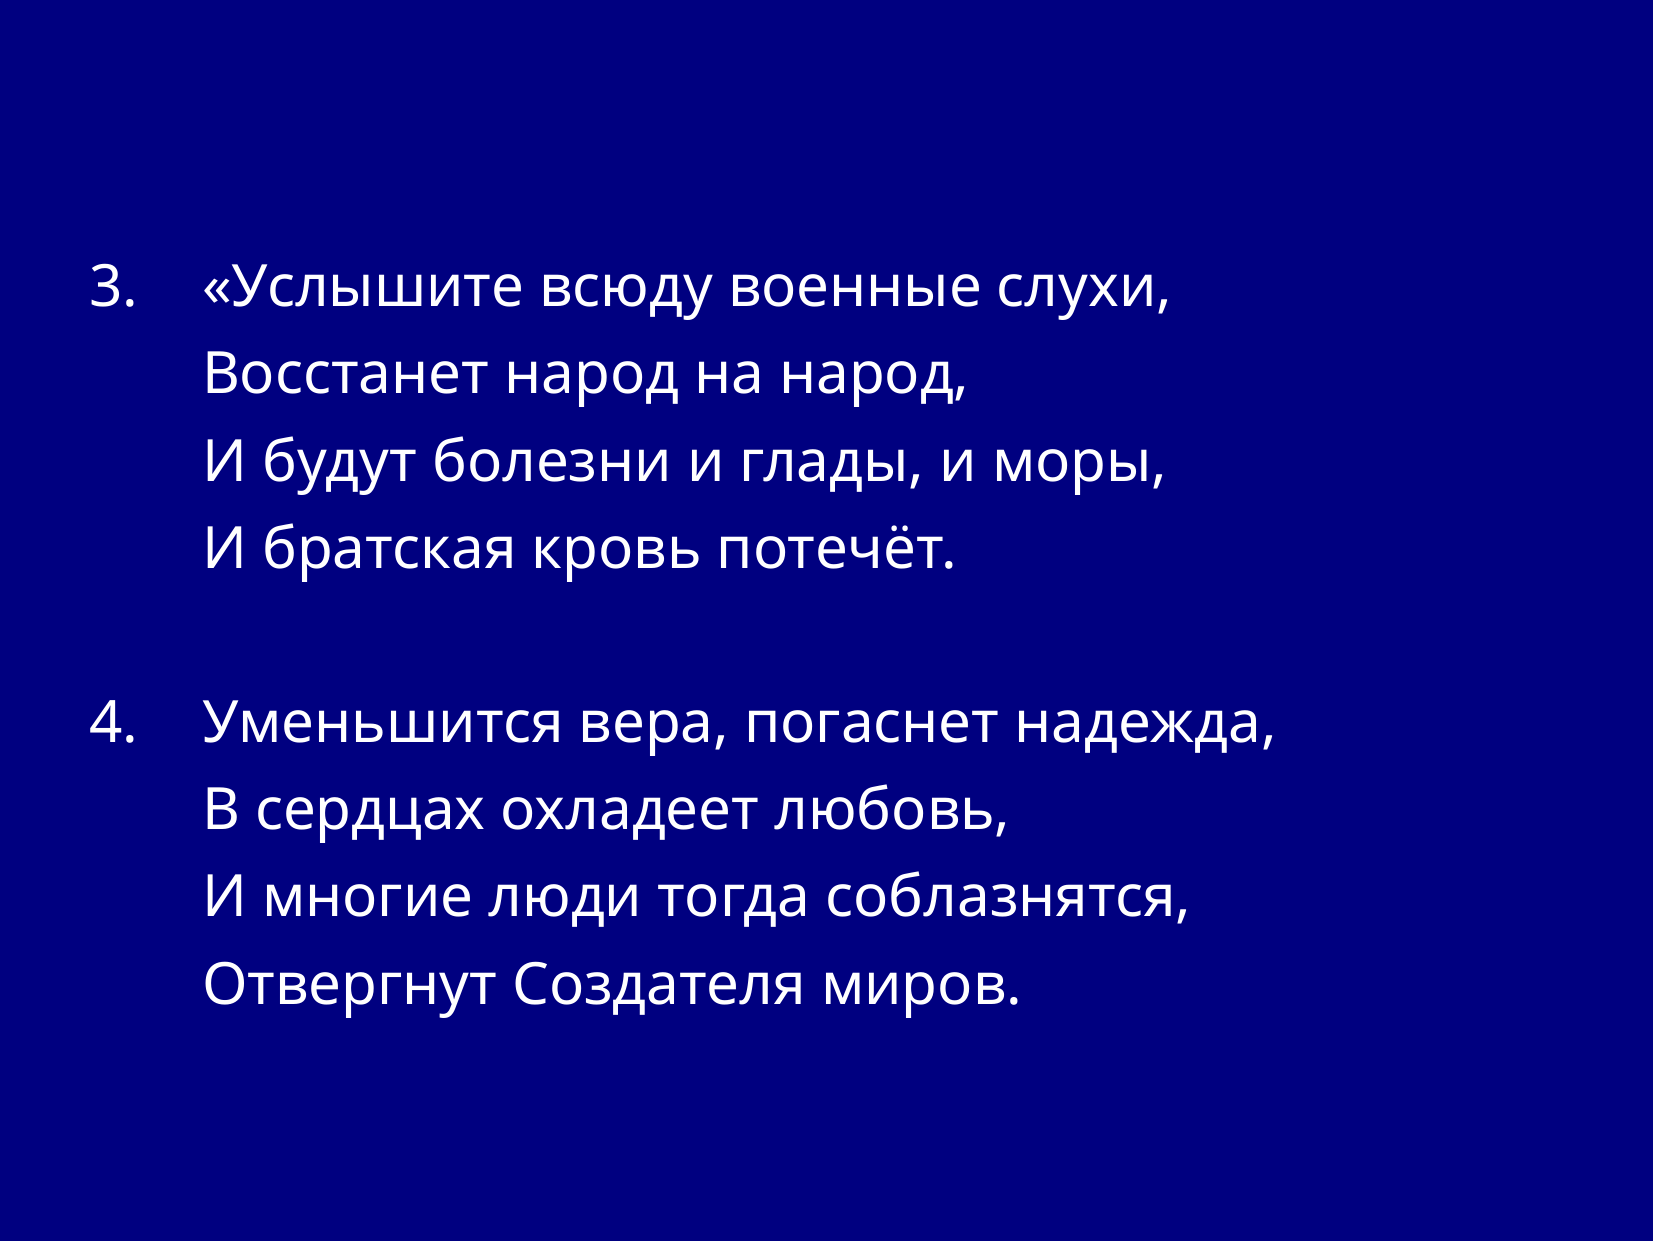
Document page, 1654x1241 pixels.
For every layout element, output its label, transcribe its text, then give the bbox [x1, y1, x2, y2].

text_box 3. «Услышите всюду военные слухи, Восстанет народ на народ, И будут болезни и глады, и моры, И братская кровь потечёт. 4. Уменьшится вера, погаснет надежда, В сердцах охладеет любовь, И многие люди тогда соблазнятся, Отвергнут Создателя миров. [75, 150, 1576, 1163]
